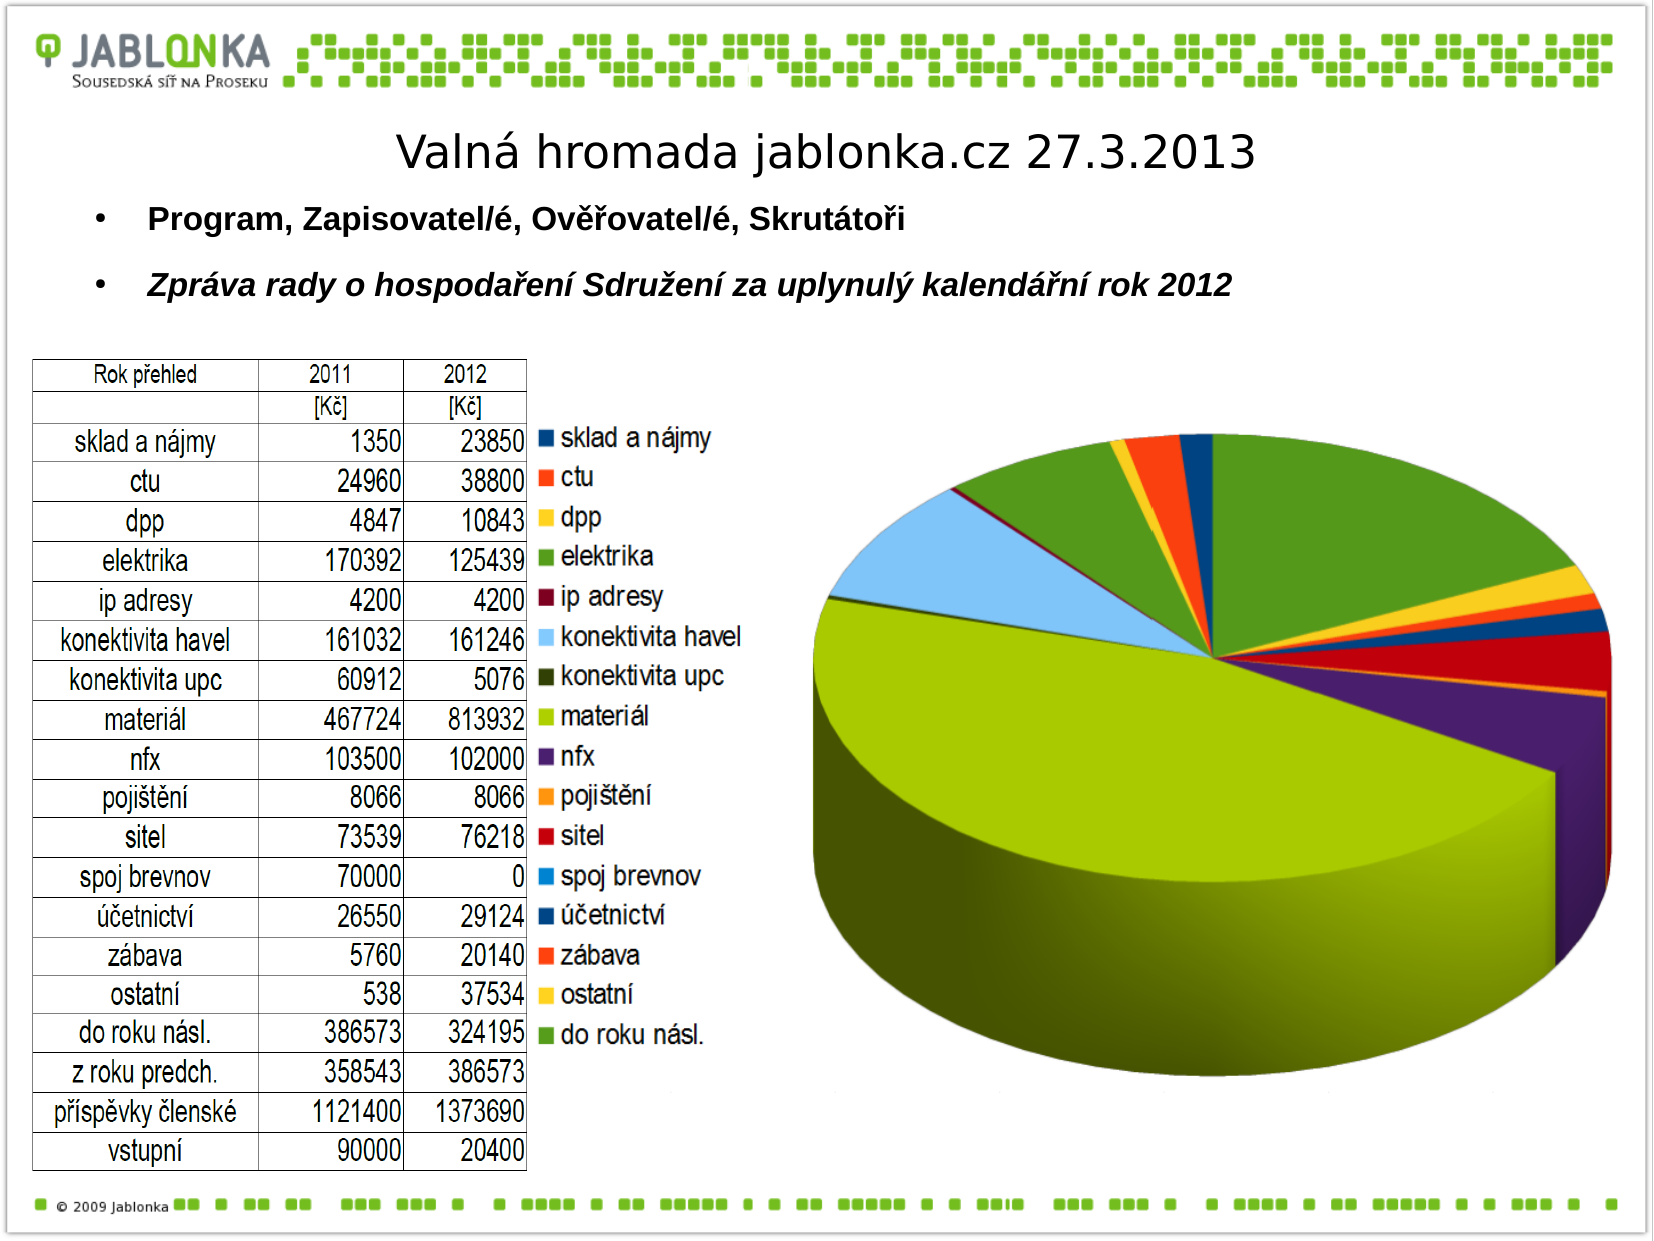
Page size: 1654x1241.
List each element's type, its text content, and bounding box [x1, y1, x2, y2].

picture [0, 0, 1654, 1241]
title Valná hromada jablonka.cz 27.3.2013 [82, 49, 1571, 257]
list Program, Zapisovatel/é, Ověřovatel/é, Skrutátoři Zpráva rady o hospodaření Sdružení za uplynulý kalendářní rok 2012 [76, 200, 1565, 1004]
